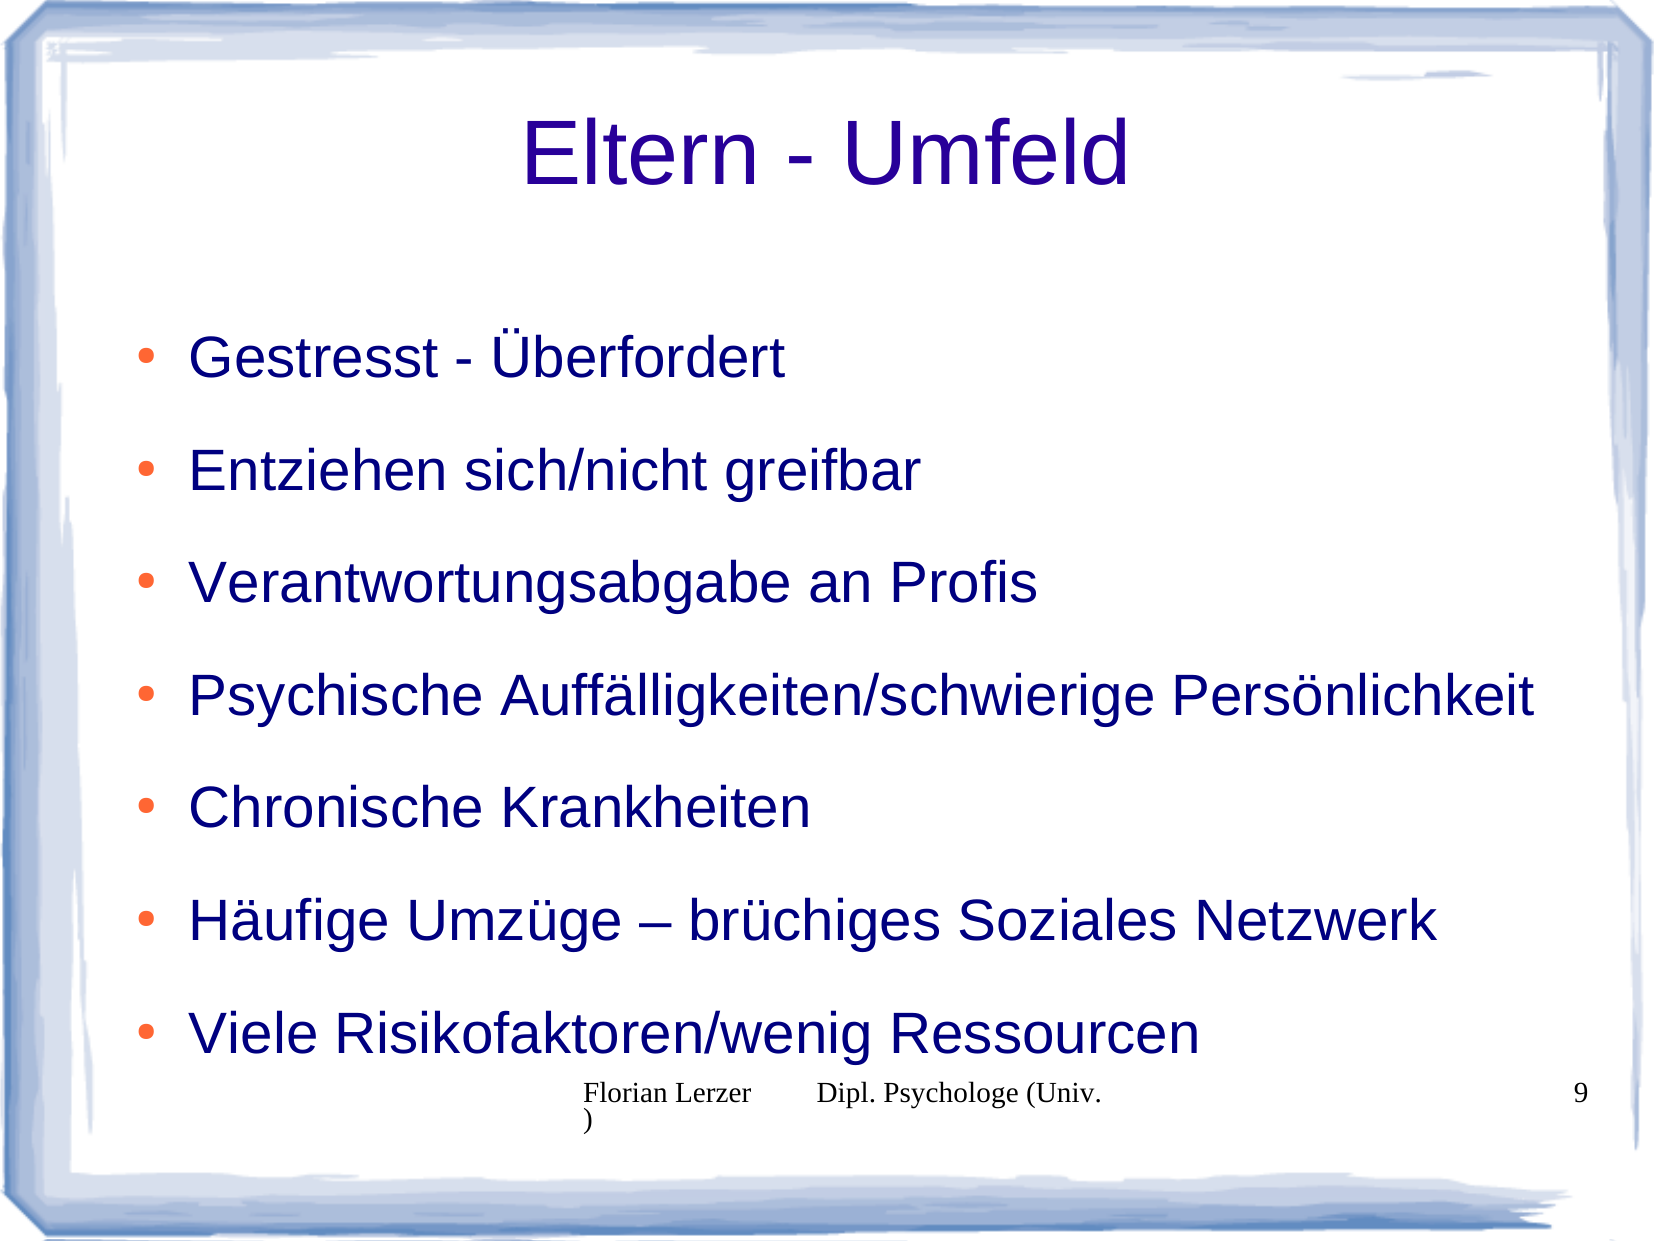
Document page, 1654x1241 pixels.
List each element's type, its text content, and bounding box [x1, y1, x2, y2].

picture [0, 0, 1654, 1241]
list Gestresst - Überfordert Entziehen sich/nicht greifbar Verantwortungsabgabe an Profis Psychische Auffälligkeiten/schwierige Persönlichkeit Chronische Krankheiten Häufige Umzüge – brüchiges Soziales Netzwerk Viele Risikofaktoren/wenig Ressourcen [118, 324, 1571, 1087]
title Eltern - Umfeld [82, 49, 1571, 257]
